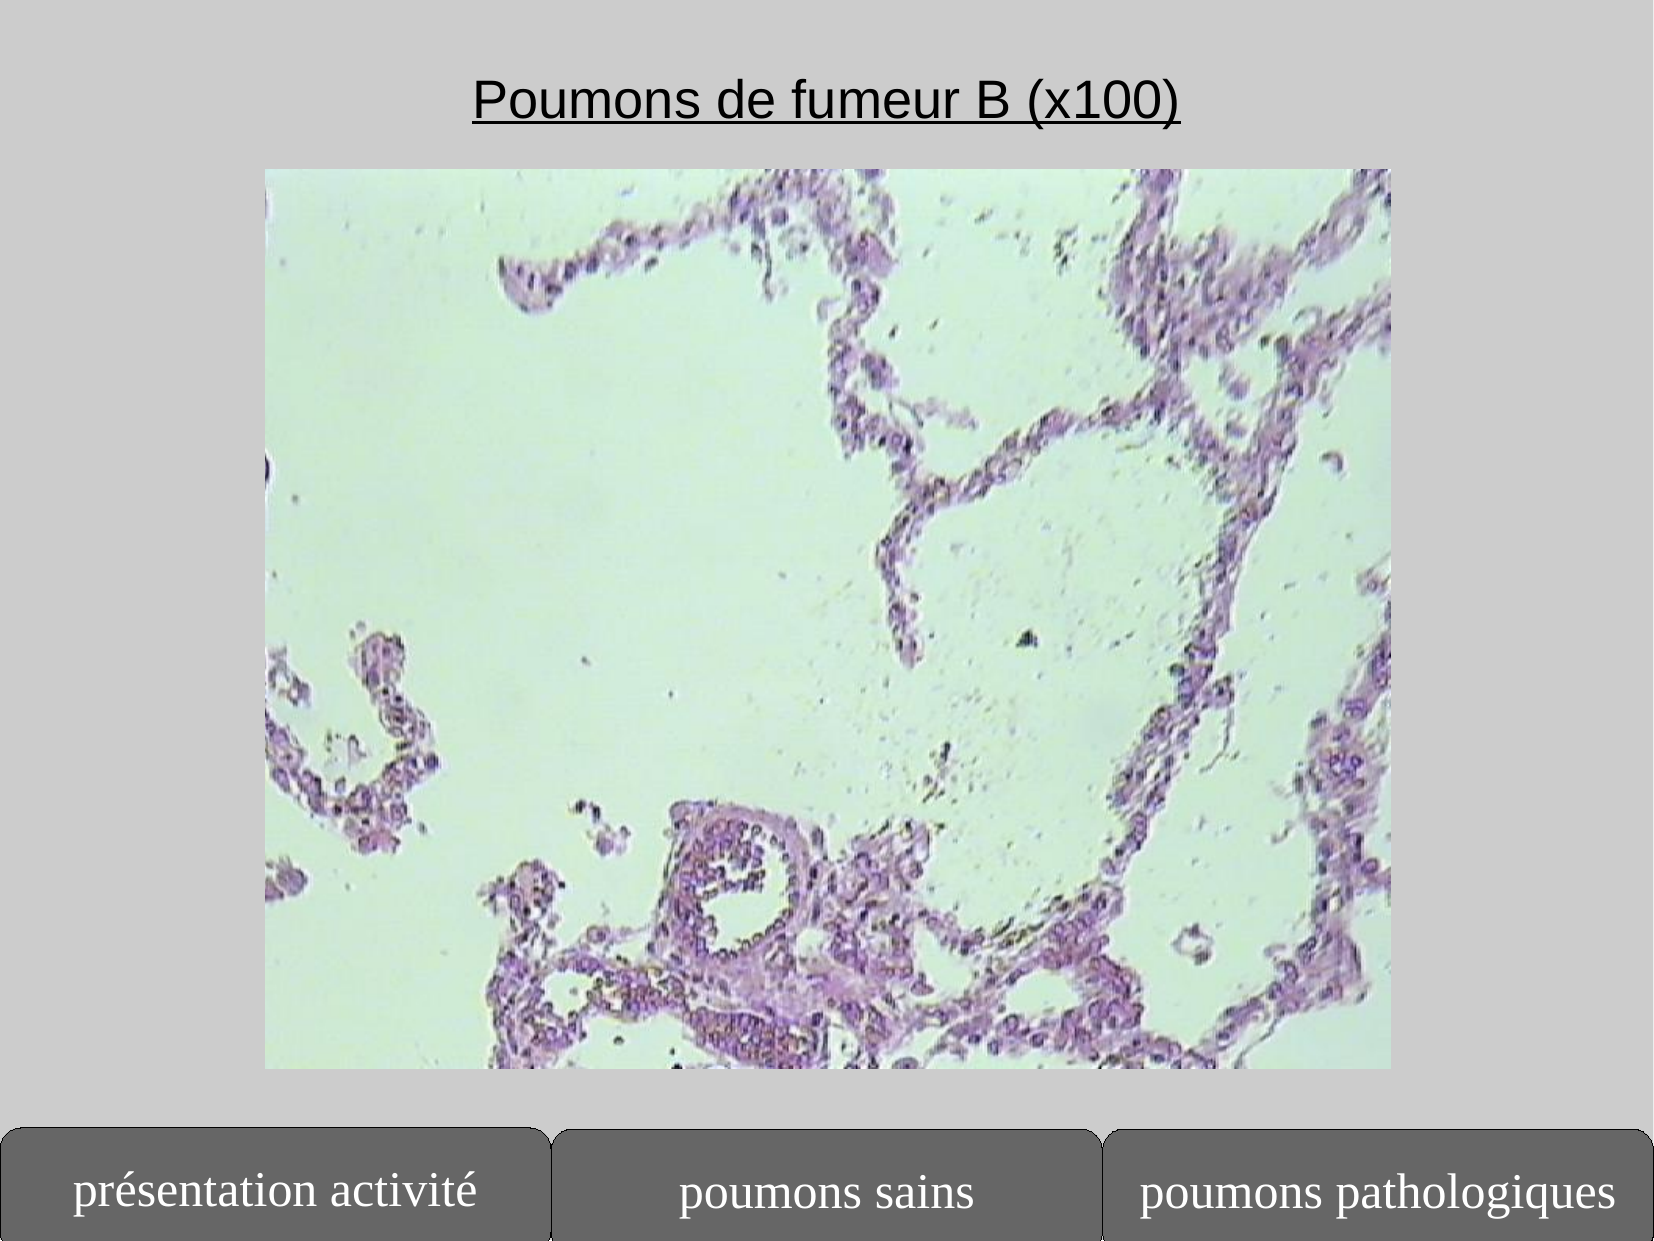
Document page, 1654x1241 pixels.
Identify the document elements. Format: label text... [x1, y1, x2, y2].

title Poumons de fumeur B (x100) [82, 3, 1571, 197]
picture [265, 197, 1391, 1070]
